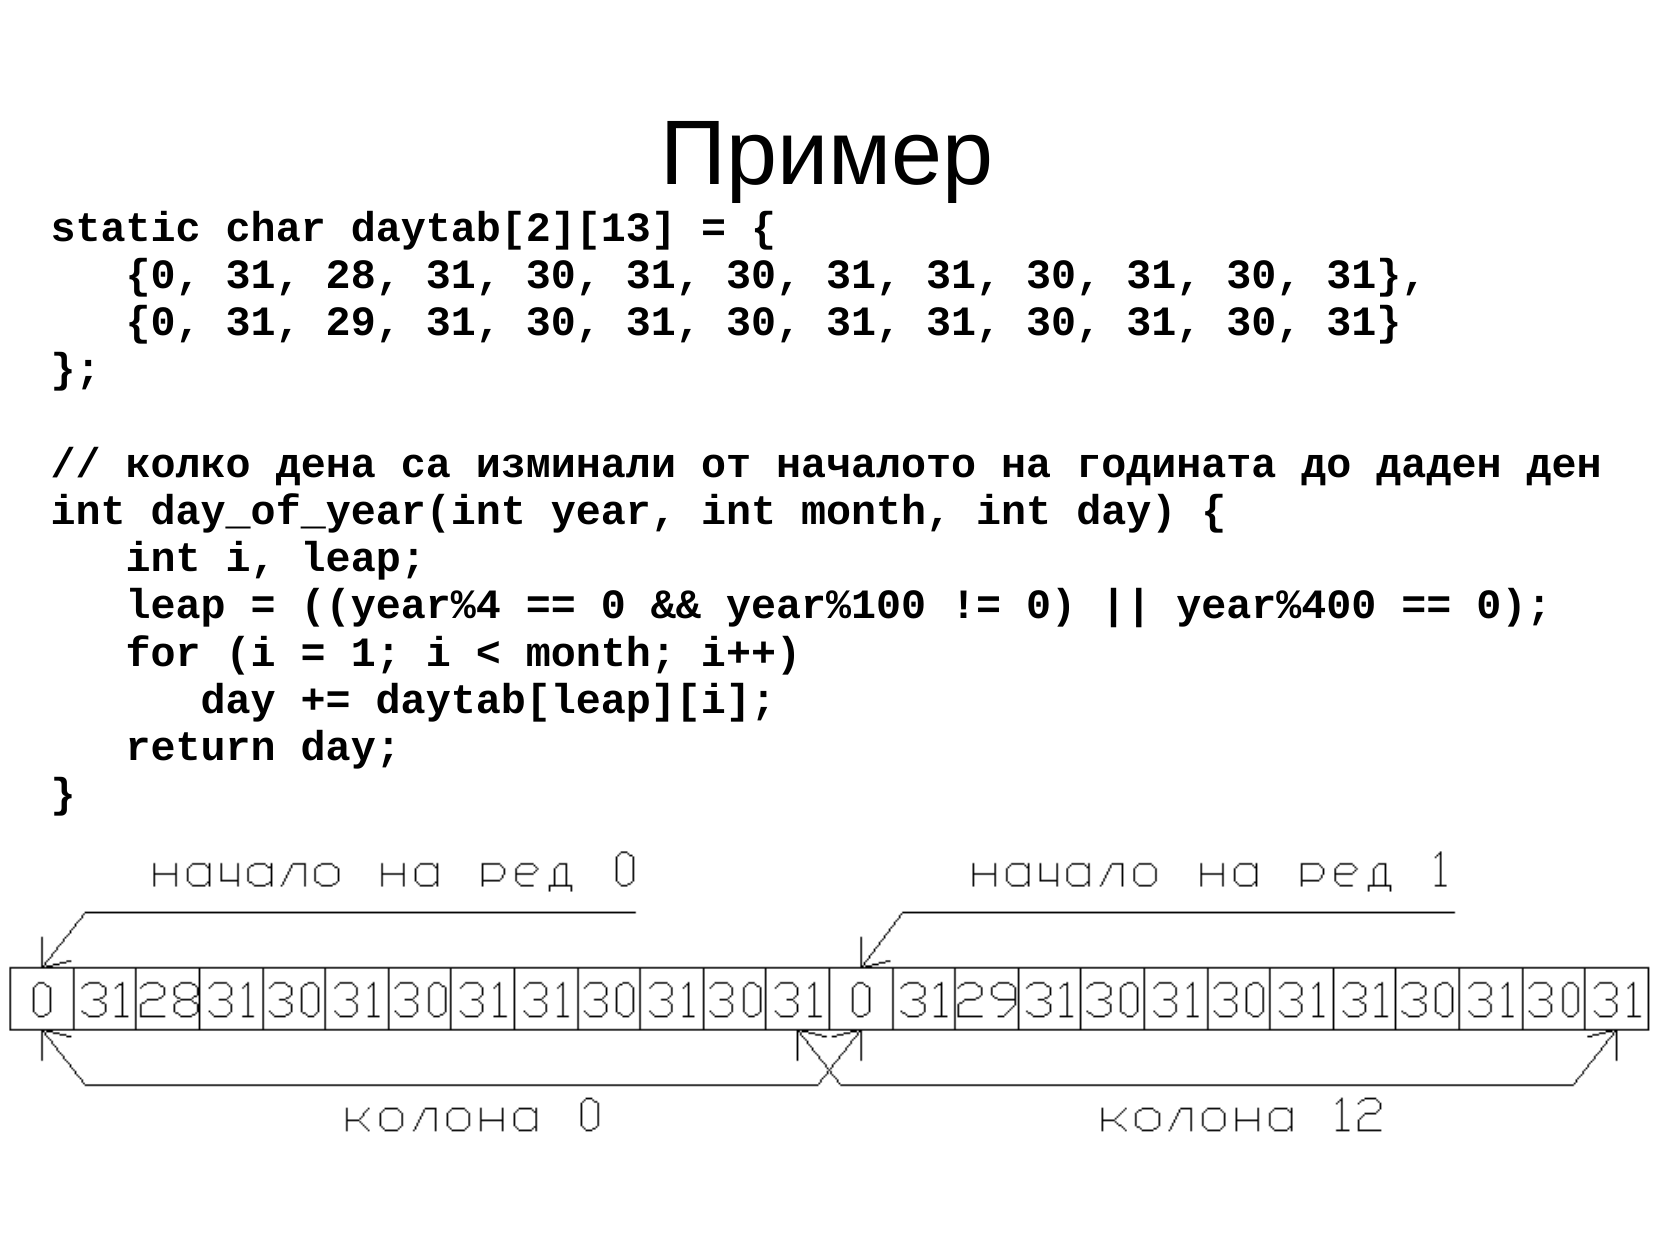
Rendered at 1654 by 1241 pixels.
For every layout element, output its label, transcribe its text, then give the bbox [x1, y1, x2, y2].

title Пример [82, 49, 1571, 198]
text_box static char daytab[2][13] = { {0, 31, 28, 31, 30, 31, 30, 31, 31, 30, 31, 30, 31}, {0, 31, 29, 31, 30, 31, 30, 31, 31, 30, 31, 30, 31} }; // колко дена са изминали от началото на годината до даден ден int day_of_year(int year, int month, int day) { int i, leap; leap = ((year%4 == 0 && year%100 != 0) || year%400 == 0); for (i = 1; i < month; i++) day += daytab[leap][i]; return day; } [35, 198, 1629, 845]
picture [3, 845, 1654, 1150]
